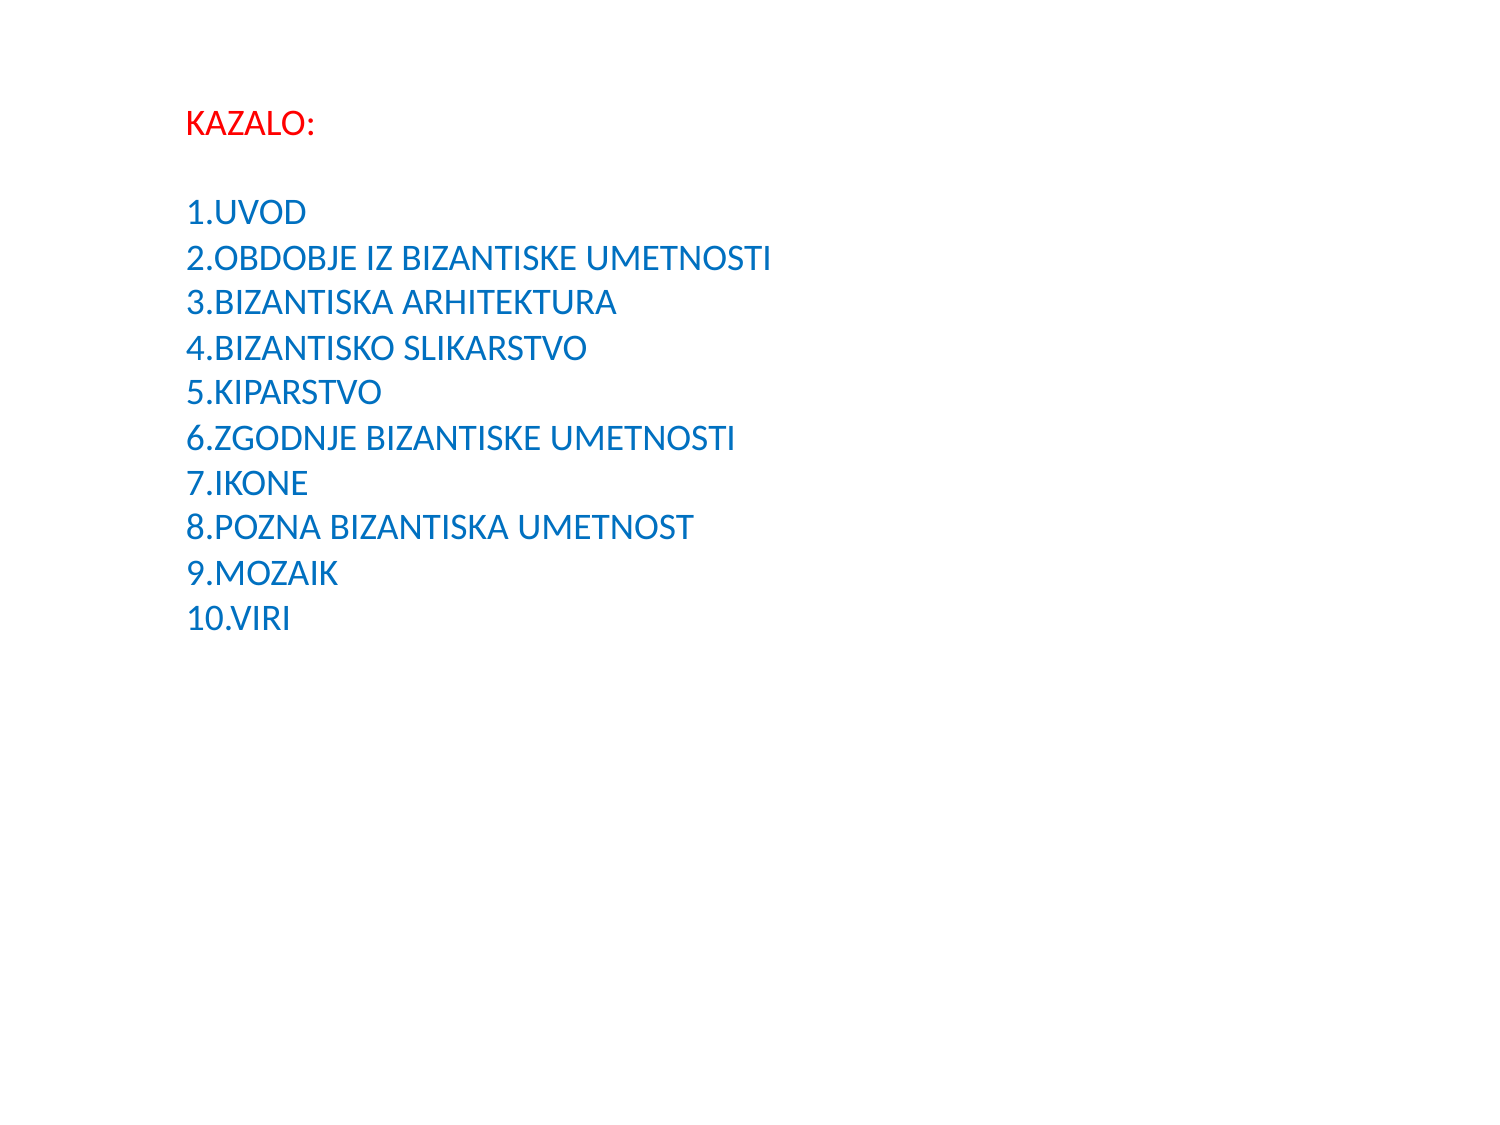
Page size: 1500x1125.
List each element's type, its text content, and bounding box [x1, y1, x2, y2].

text_box KAZALO: 1.UVOD 2.OBDOBJE IZ BIZANTISKE UMETNOSTI 3.BIZANTISKA ARHITEKTURA 4.BIZANTISKO SLIKARSTVO 5.KIPARSTVO 6.ZGODNJE BIZANTISKE UMETNOSTI 7.IKONE 8.POZNA BIZANTISKA UMETNOST 9.MOZAIK 10.VIRI [171, 90, 1187, 915]
